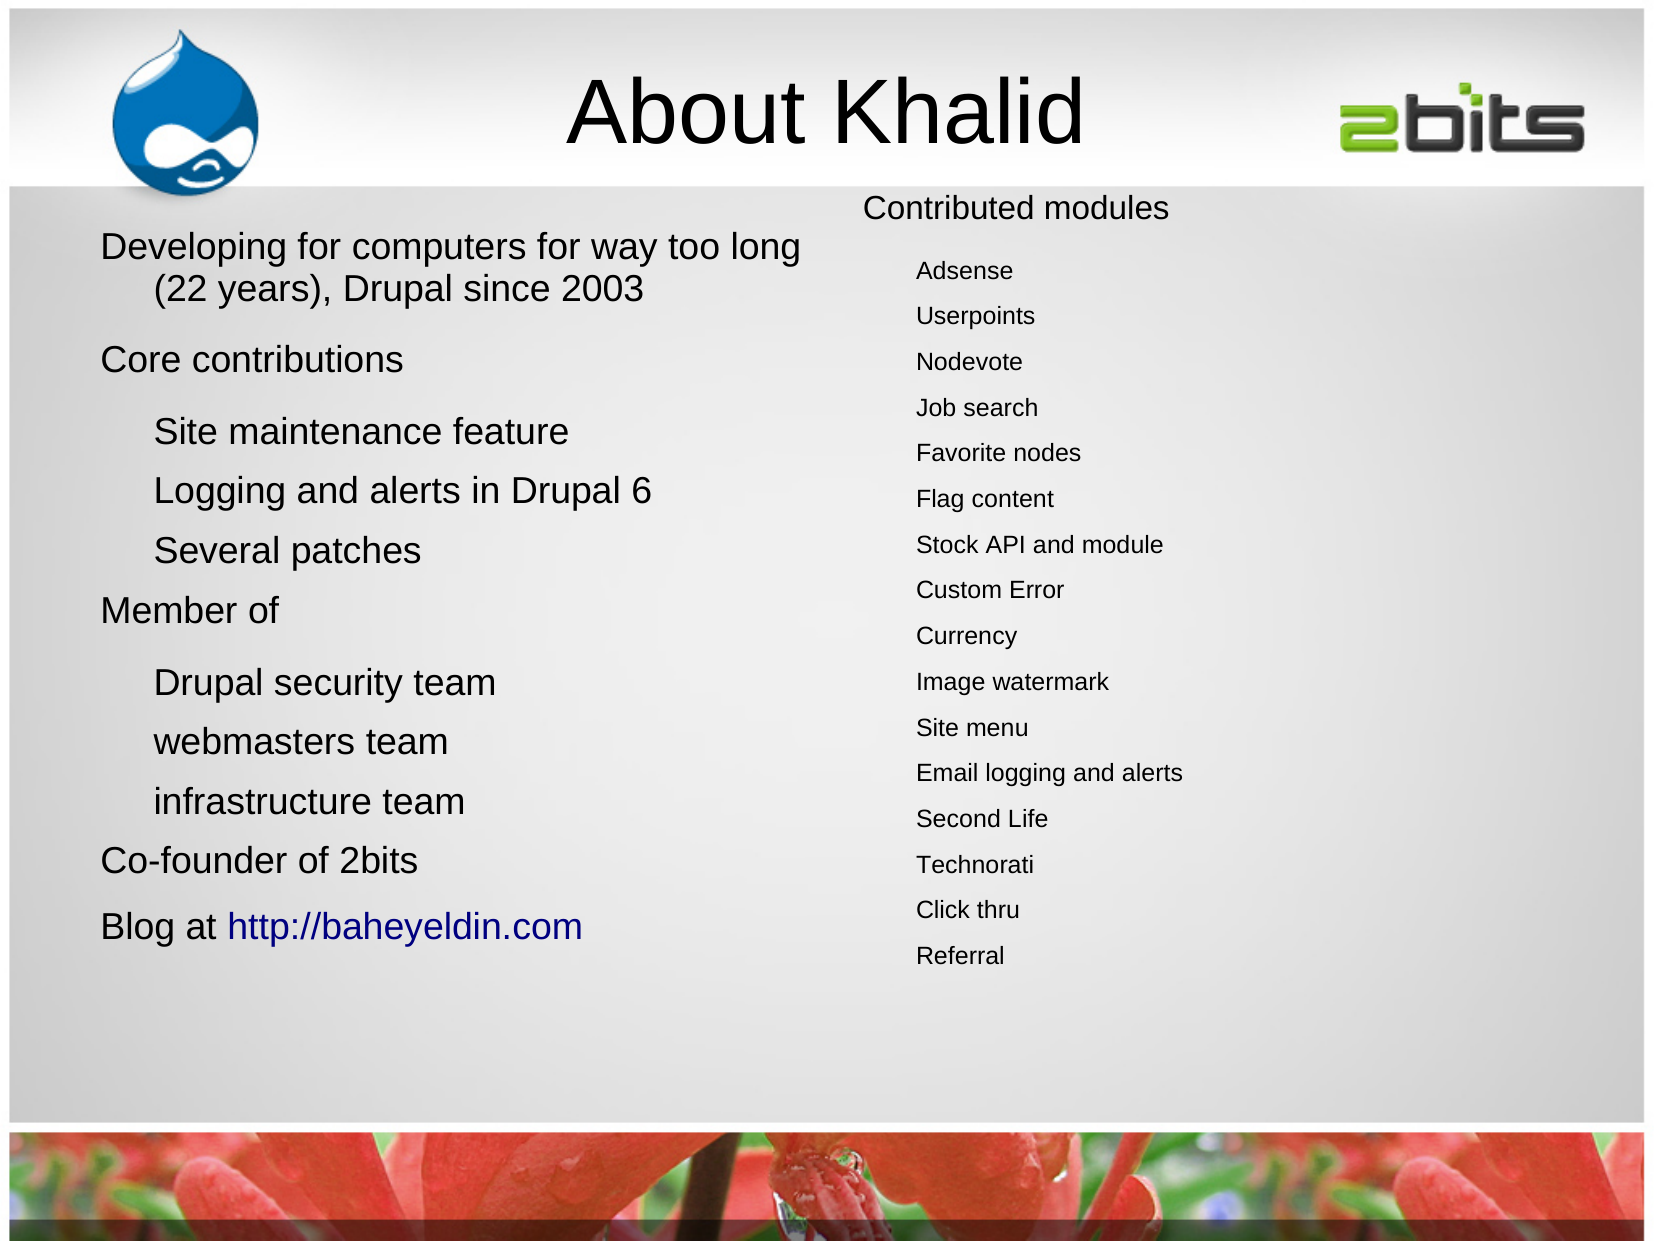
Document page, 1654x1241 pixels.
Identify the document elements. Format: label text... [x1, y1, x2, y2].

picture [0, 0, 1654, 1241]
list Contributed modules Adsense Userpoints Nodevote Job search Favorite nodes Flag content Stock API and module Custom Error Currency Image watermark Site menu Email logging and alerts Second Life Technorati Click thru Referral [845, 189, 1572, 1131]
title About Khalid [82, 8, 1571, 216]
list Developing for computers for way too long (22 years), Drupal since 2003 Core contributions Site maintenance feature Logging and alerts in Drupal 6 Several patches Member of Drupal security team webmasters team infrastructure team Co-founder of 2bits Blog at http://baheyeldin.com [82, 225, 809, 1113]
